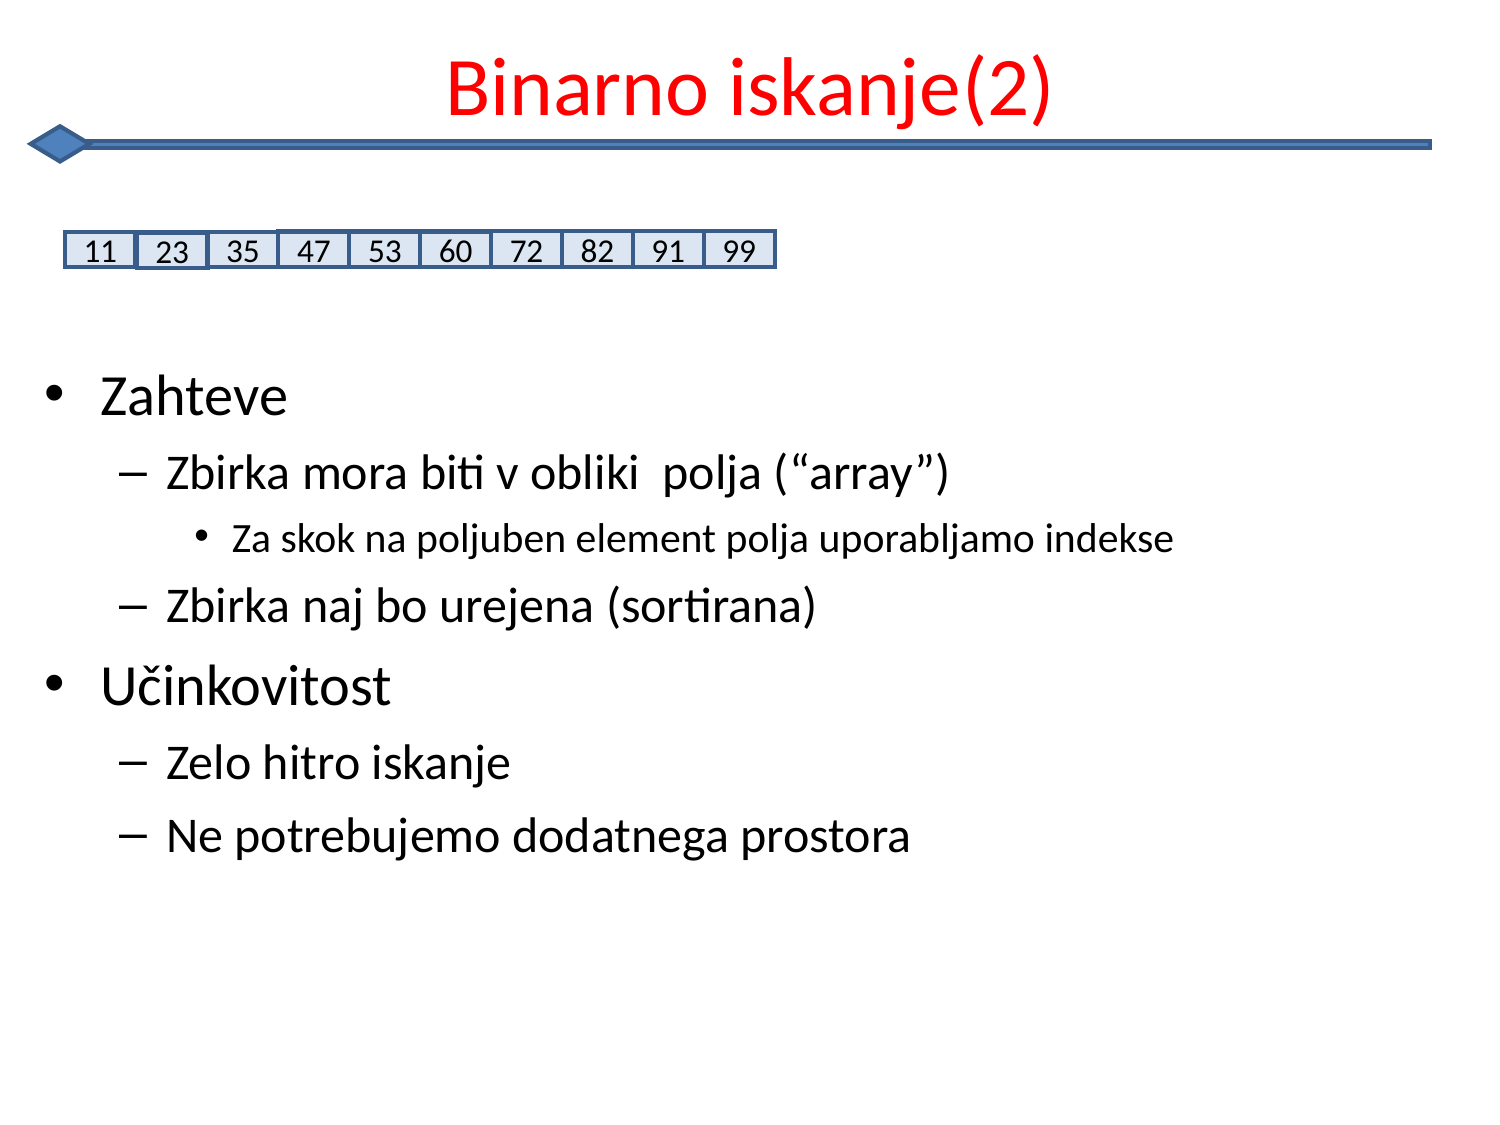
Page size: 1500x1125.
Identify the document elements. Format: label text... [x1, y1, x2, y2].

text_box 47 [278, 231, 349, 267]
text_box 11 [64, 231, 136, 268]
text_box 60 [420, 231, 491, 267]
text_box 23 [136, 232, 207, 268]
text_box 35 [207, 231, 279, 268]
text_box 53 [349, 231, 420, 267]
title Binarno iskanje(2) [75, 23, 1426, 141]
text_box 99 [703, 231, 775, 267]
list Zahteve Zbirka mora biti v obliki polja (“array”) Za skok na poljuben element polja uporabljamo indekse Zbirka naj bo urejena (sortirana) Učinkovitost Zelo hitro iskanje Ne potrebujemo dodatnega prostora [29, 350, 1380, 1093]
text_box 72 [491, 231, 561, 267]
text_box 91 [632, 231, 703, 267]
text_box 82 [561, 231, 632, 267]
